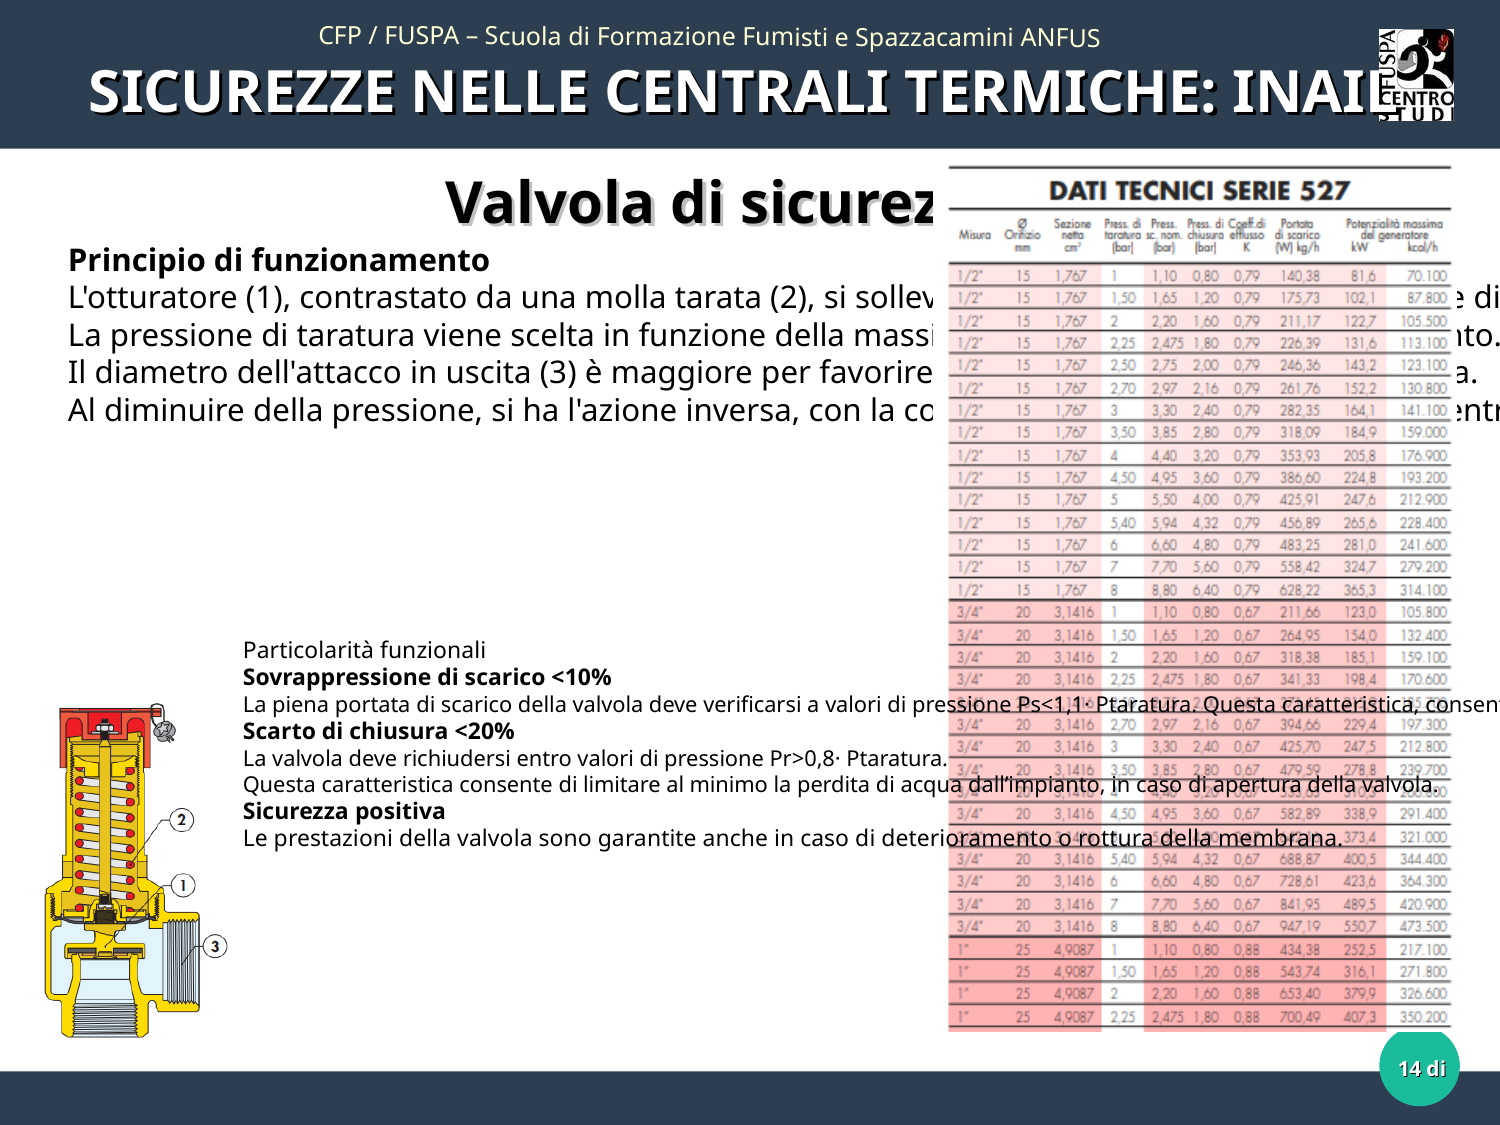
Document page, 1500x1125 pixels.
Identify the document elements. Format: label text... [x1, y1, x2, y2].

text_box Particolarità funzionali Sovrappressione di scarico <10% La piena portata di scarico della valvola deve verificarsi a valori di pressione Ps<1,1· Ptaratura. Questa caratteristica, consente di disporre della giusta valvola a seconda del valore di pressione massima di esercizio dell’impianto o del generatore. Scarto di chiusura <20% La valvola deve richiudersi entro valori di pressione Pr>0,8· Ptaratura. Questa caratteristica consente di limitare al minimo la perdita di acqua dall’impianto, in caso di apertura della valvola. Sicurezza positiva Le prestazioni della valvola sono garantite anche in caso di deterioramento o rottura della membrana. [228, 628, 913, 1054]
text_box Principio di funzionamento L'otturatore (1), contrastato da una molla tarata (2), si solleva al raggiungimento della pressione di taratura e apre completamente il passaggio di scarico. La pressione di taratura viene scelta in funzione della massima pressione ammissibile in impianto. Il diametro dell'attacco in uscita (3) è maggiore per favorire lo scarico della potenzialità richiesta. Al diminuire della pressione, si ha l'azione inversa, con la conseguente richiusura della valvola entro le tolleranze imposte. [53, 232, 933, 663]
title Valvola di sicurezza [67, 159, 933, 232]
picture [933, 158, 1457, 1032]
picture [10, 692, 228, 1044]
